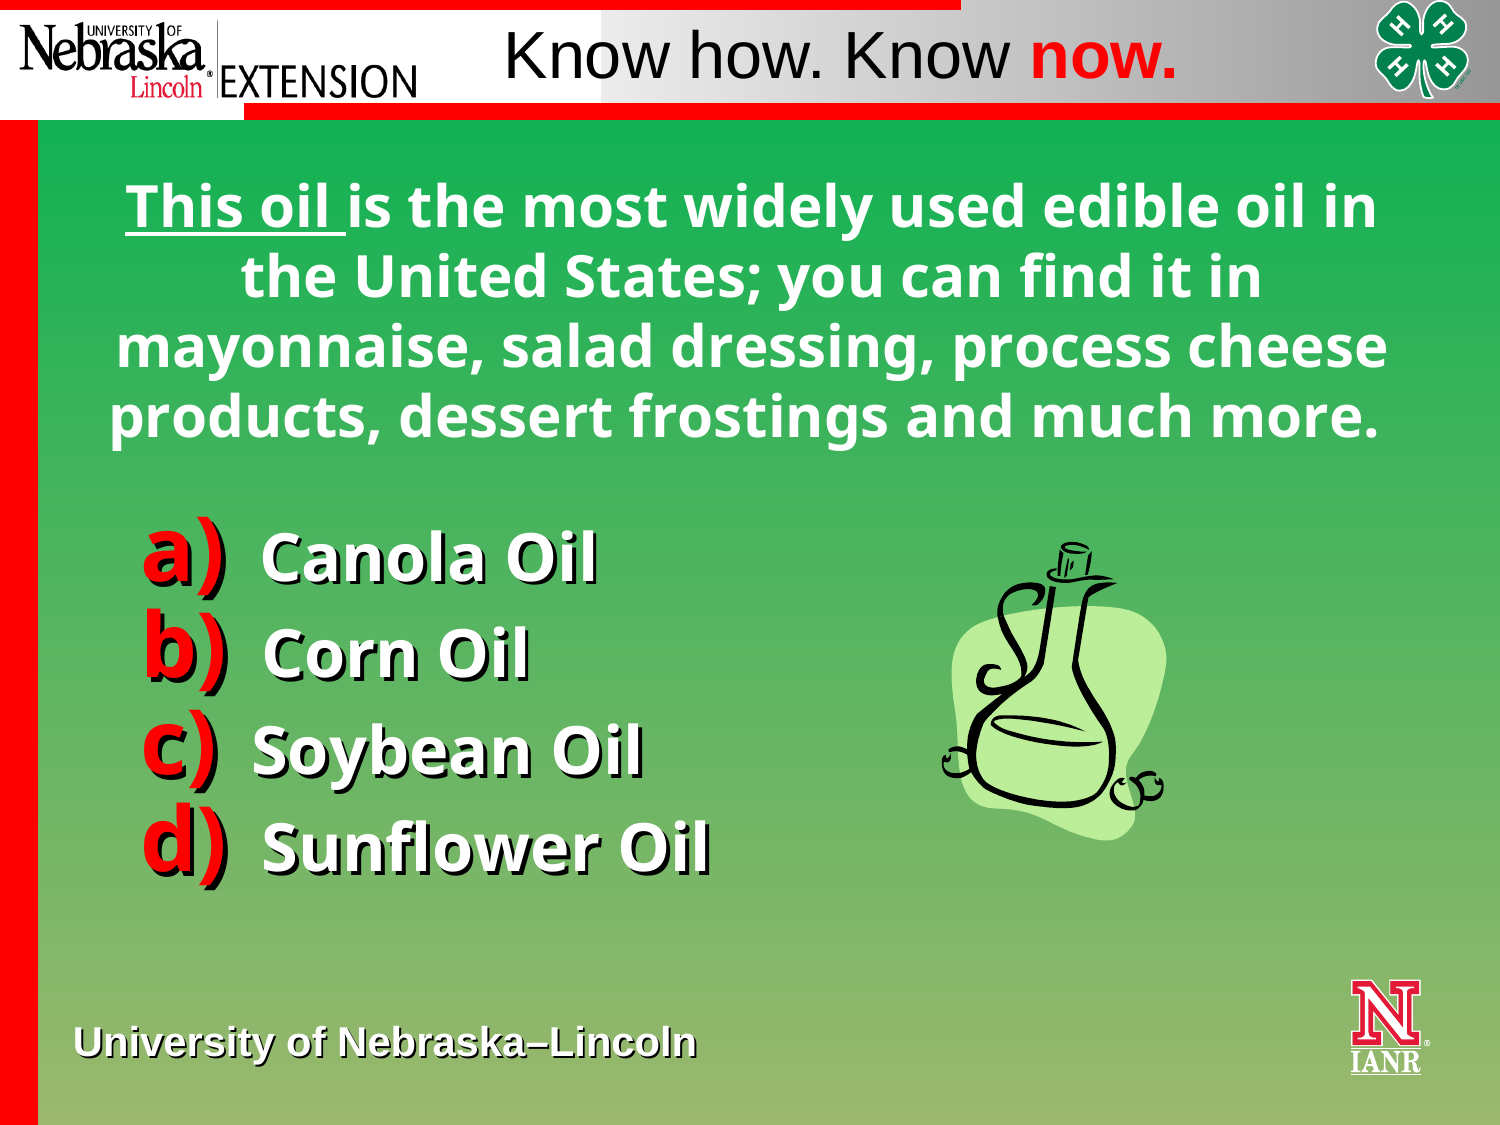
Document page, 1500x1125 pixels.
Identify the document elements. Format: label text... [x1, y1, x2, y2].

title This oil is the most widely used edible oil in the United States; you can find it in mayonnaise, salad dressing, process cheese products, dessert frostings and much more. [77, 161, 1428, 376]
picture [941, 541, 1168, 842]
list Canola Oil Corn Oil Soybean Oil Sunflower Oil [125, 506, 1476, 1065]
